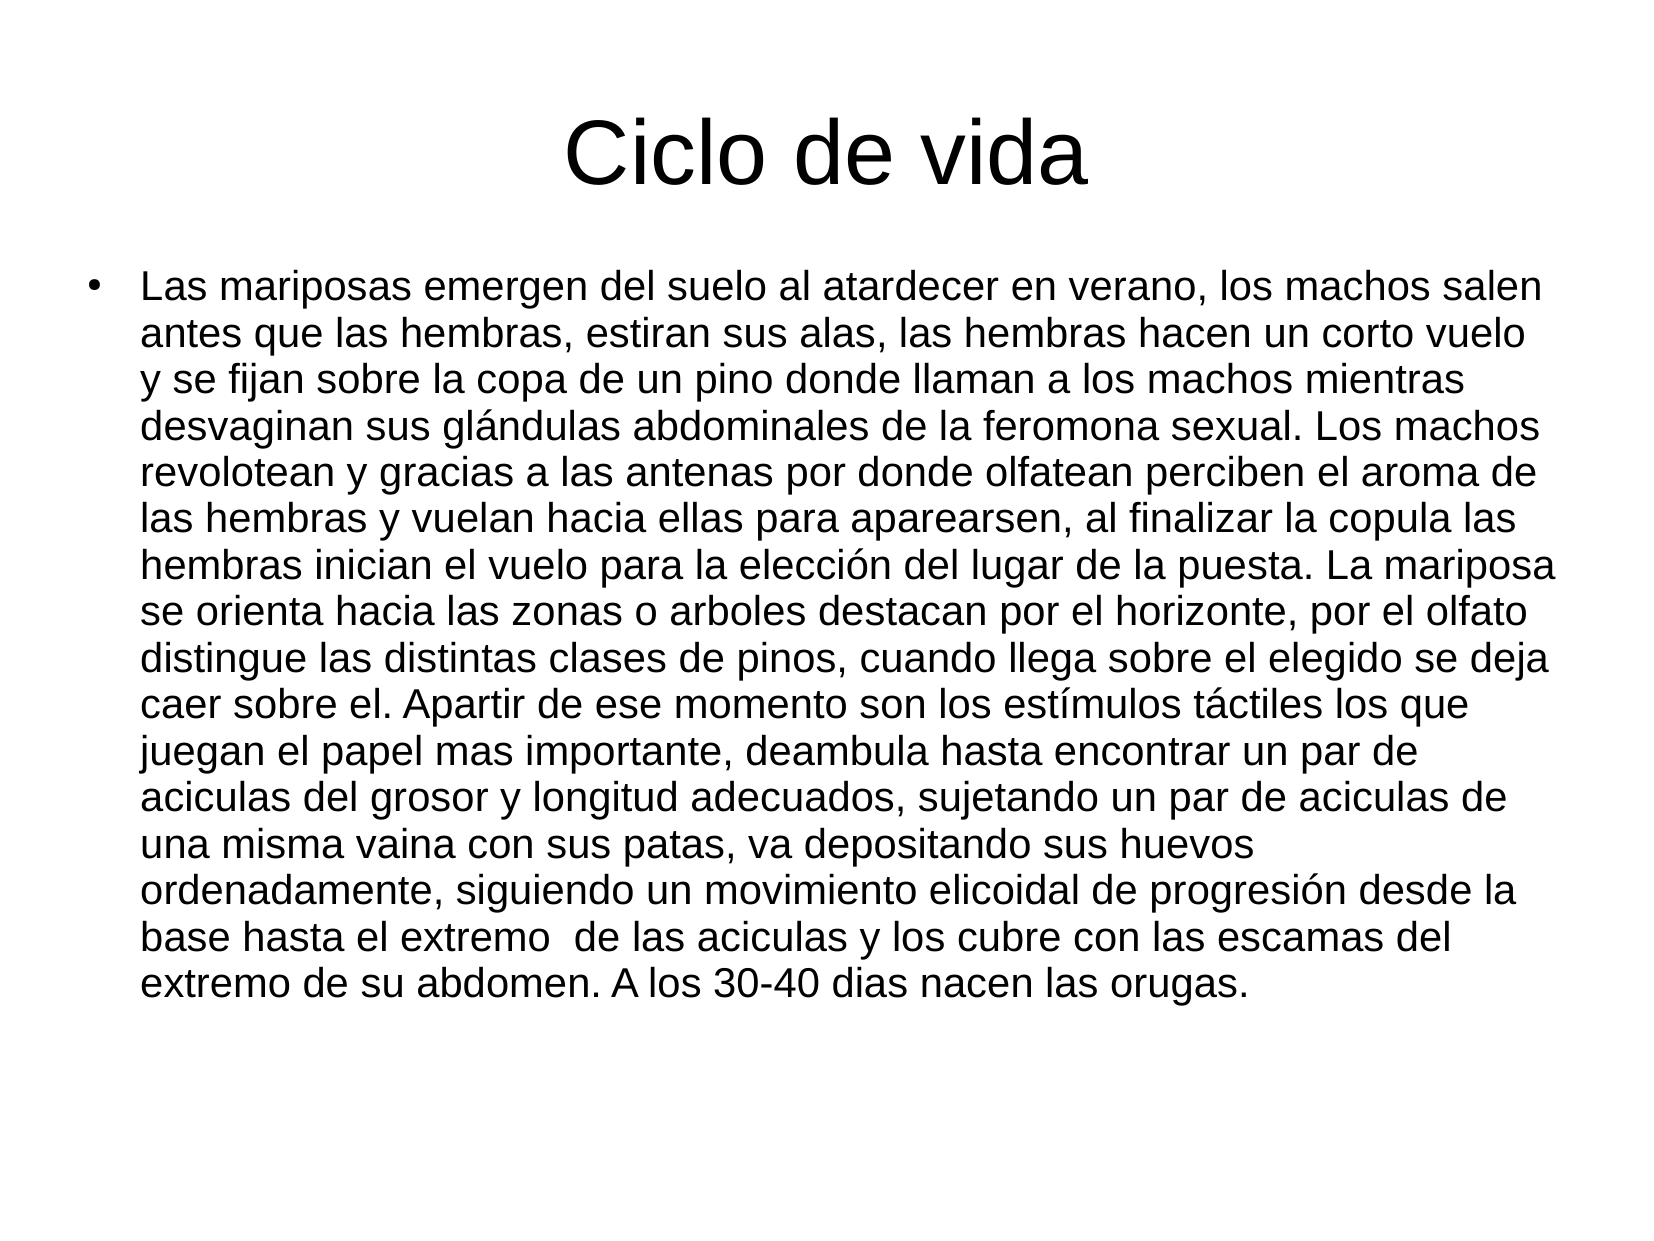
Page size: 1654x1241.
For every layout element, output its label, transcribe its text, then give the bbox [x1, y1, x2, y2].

list Las mariposas emergen del suelo al atardecer en verano, los machos salen antes que las hembras, estiran sus alas, las hembras hacen un corto vuelo y se fijan sobre la copa de un pino donde llaman a los machos mientras desvaginan sus glándulas abdominales de la feromona sexual. Los machos revolotean y gracias a las antenas por donde olfatean perciben el aroma de las hembras y vuelan hacia ellas para aparearsen, al finalizar la copula las hembras inician el vuelo para la elección del lugar de la puesta. La mariposa se orienta hacia las zonas o arboles destacan por el horizonte, por el olfato distingue las distintas clases de pinos, cuando llega sobre el elegido se deja caer sobre el. Apartir de ese momento son los estímulos táctiles los que juegan el papel mas importante, deambula hasta encontrar un par de aciculas del grosor y longitud adecuados, sujetando un par de aciculas de una misma vaina con sus patas, va depositando sus huevos ordenadamente, siguiendo un movimiento elicoidal de progresión desde la base hasta el extremo de las aciculas y los cubre con las escamas del extremo de su abdomen. A los 30-40 dias nacen las orugas. [69, 262, 1558, 1184]
title Ciclo de vida [82, 49, 1571, 257]
